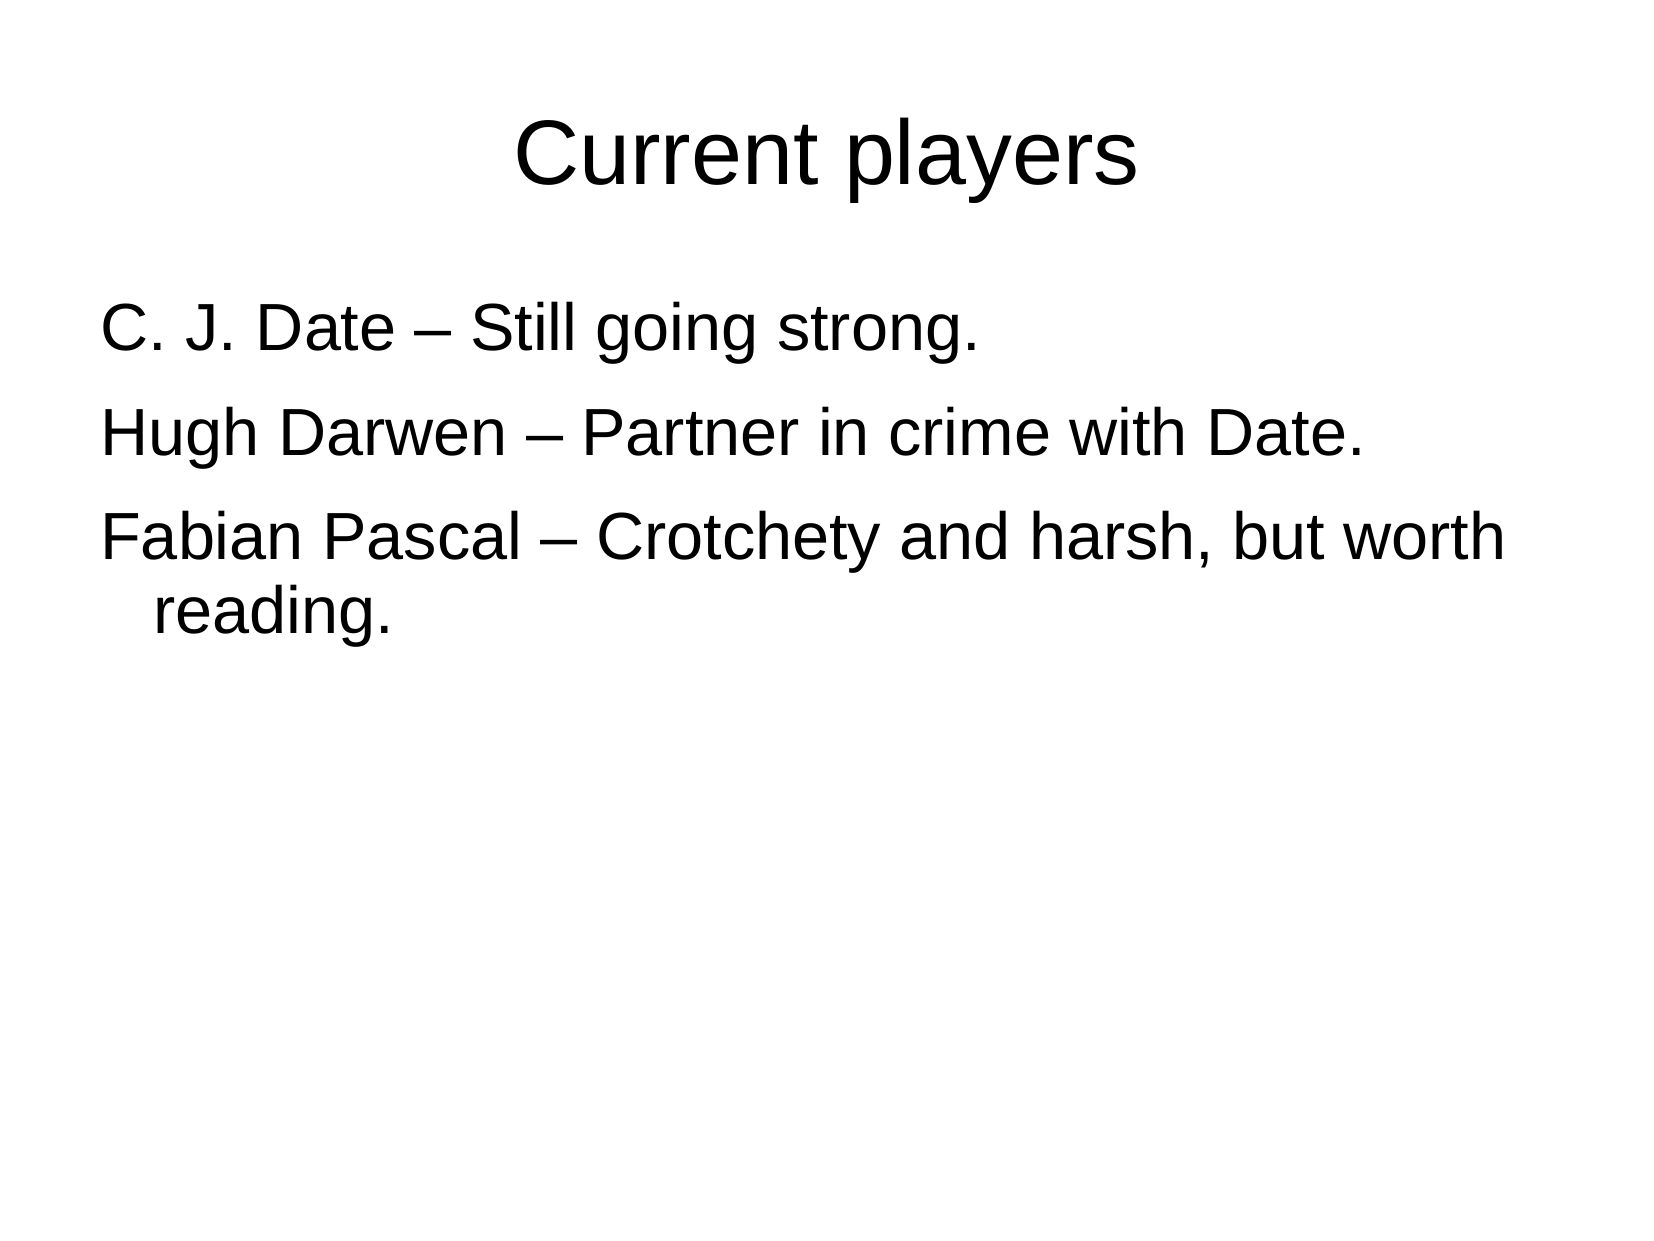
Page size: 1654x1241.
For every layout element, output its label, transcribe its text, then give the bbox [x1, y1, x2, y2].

title Current players [82, 56, 1571, 250]
list C. J. Date – Still going strong. Hugh Darwen – Partner in crime with Date. Fabian Pascal – Crotchety and harsh, but worth reading. [82, 290, 1571, 1094]
